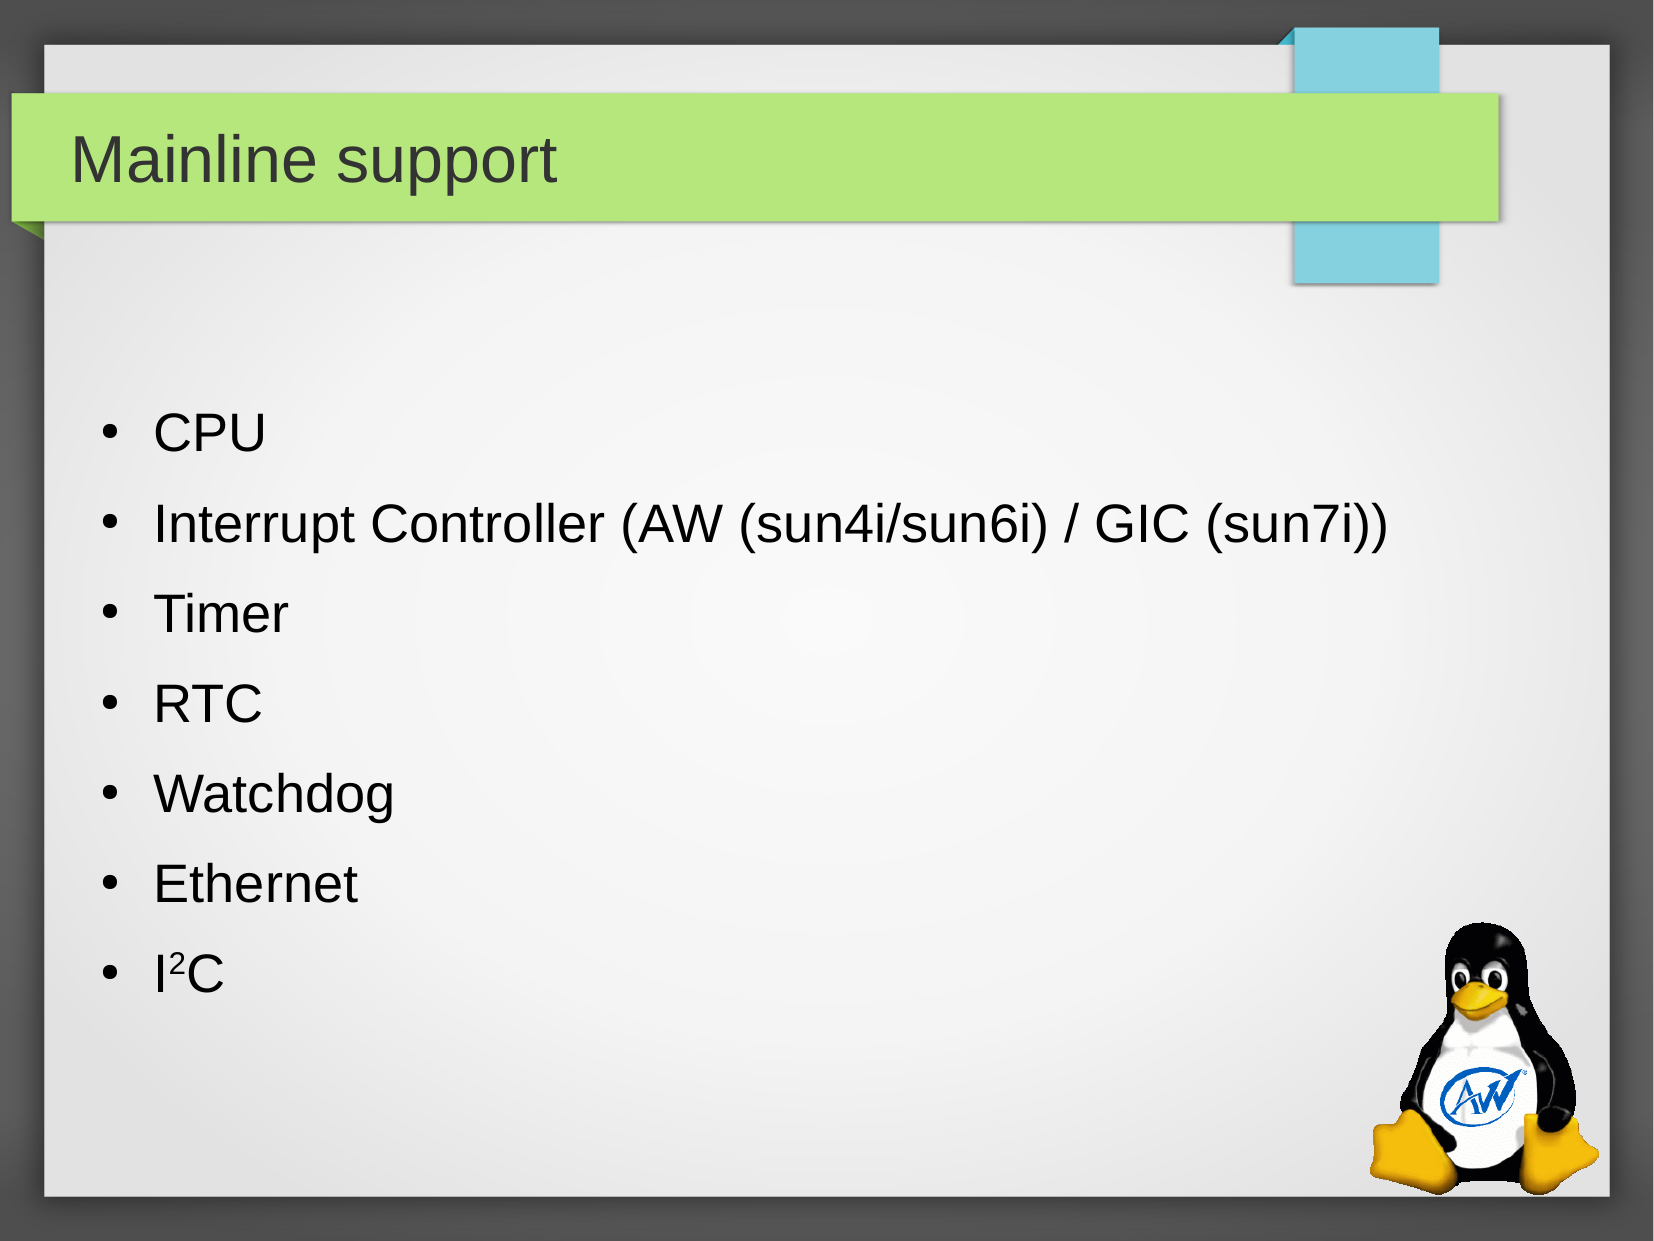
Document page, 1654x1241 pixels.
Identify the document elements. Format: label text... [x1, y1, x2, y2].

picture [0, 0, 1654, 1241]
list CPU Interrupt Controller (AW (sun4i/sun6i) / GIC (sun7i)) Timer RTC Watchdog Ethernet I2C [82, 343, 1538, 1063]
title Mainline support [70, 106, 1229, 213]
